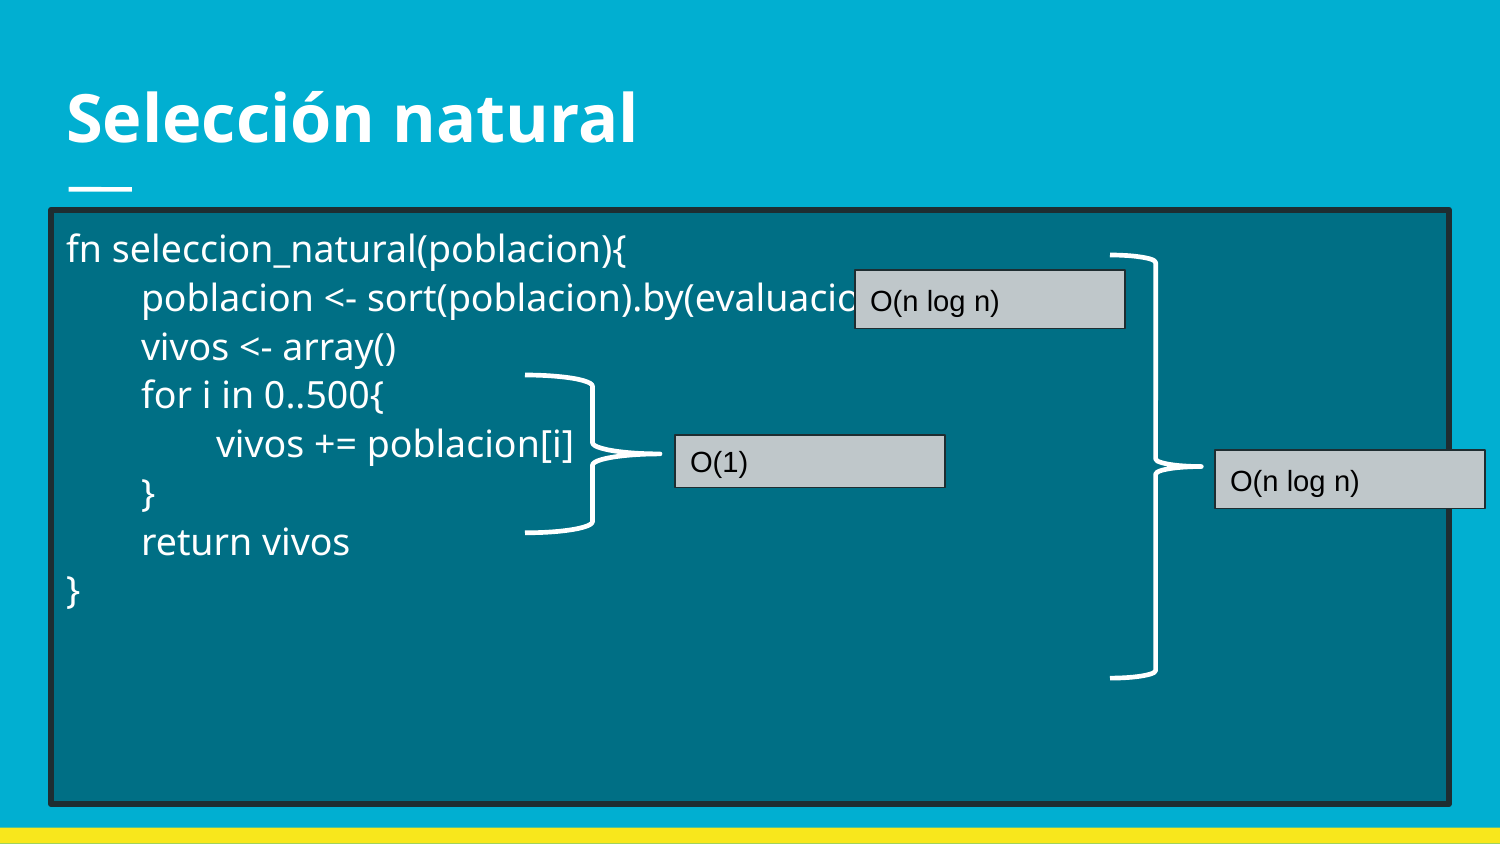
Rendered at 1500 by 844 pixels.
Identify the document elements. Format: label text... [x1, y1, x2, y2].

text_box O(n log n) [855, 270, 1126, 329]
list fn seleccion_natural(poblacion){ poblacion <- sort(poblacion).by(evaluacion) vivos <- array() for i in 0..500{ vivos += poblacion[i] } return vivos } [51, 209, 1449, 804]
text_box O(1) [675, 434, 946, 488]
text_box O(n log n) [1215, 450, 1486, 509]
title Selección natural [51, 61, 1449, 167]
